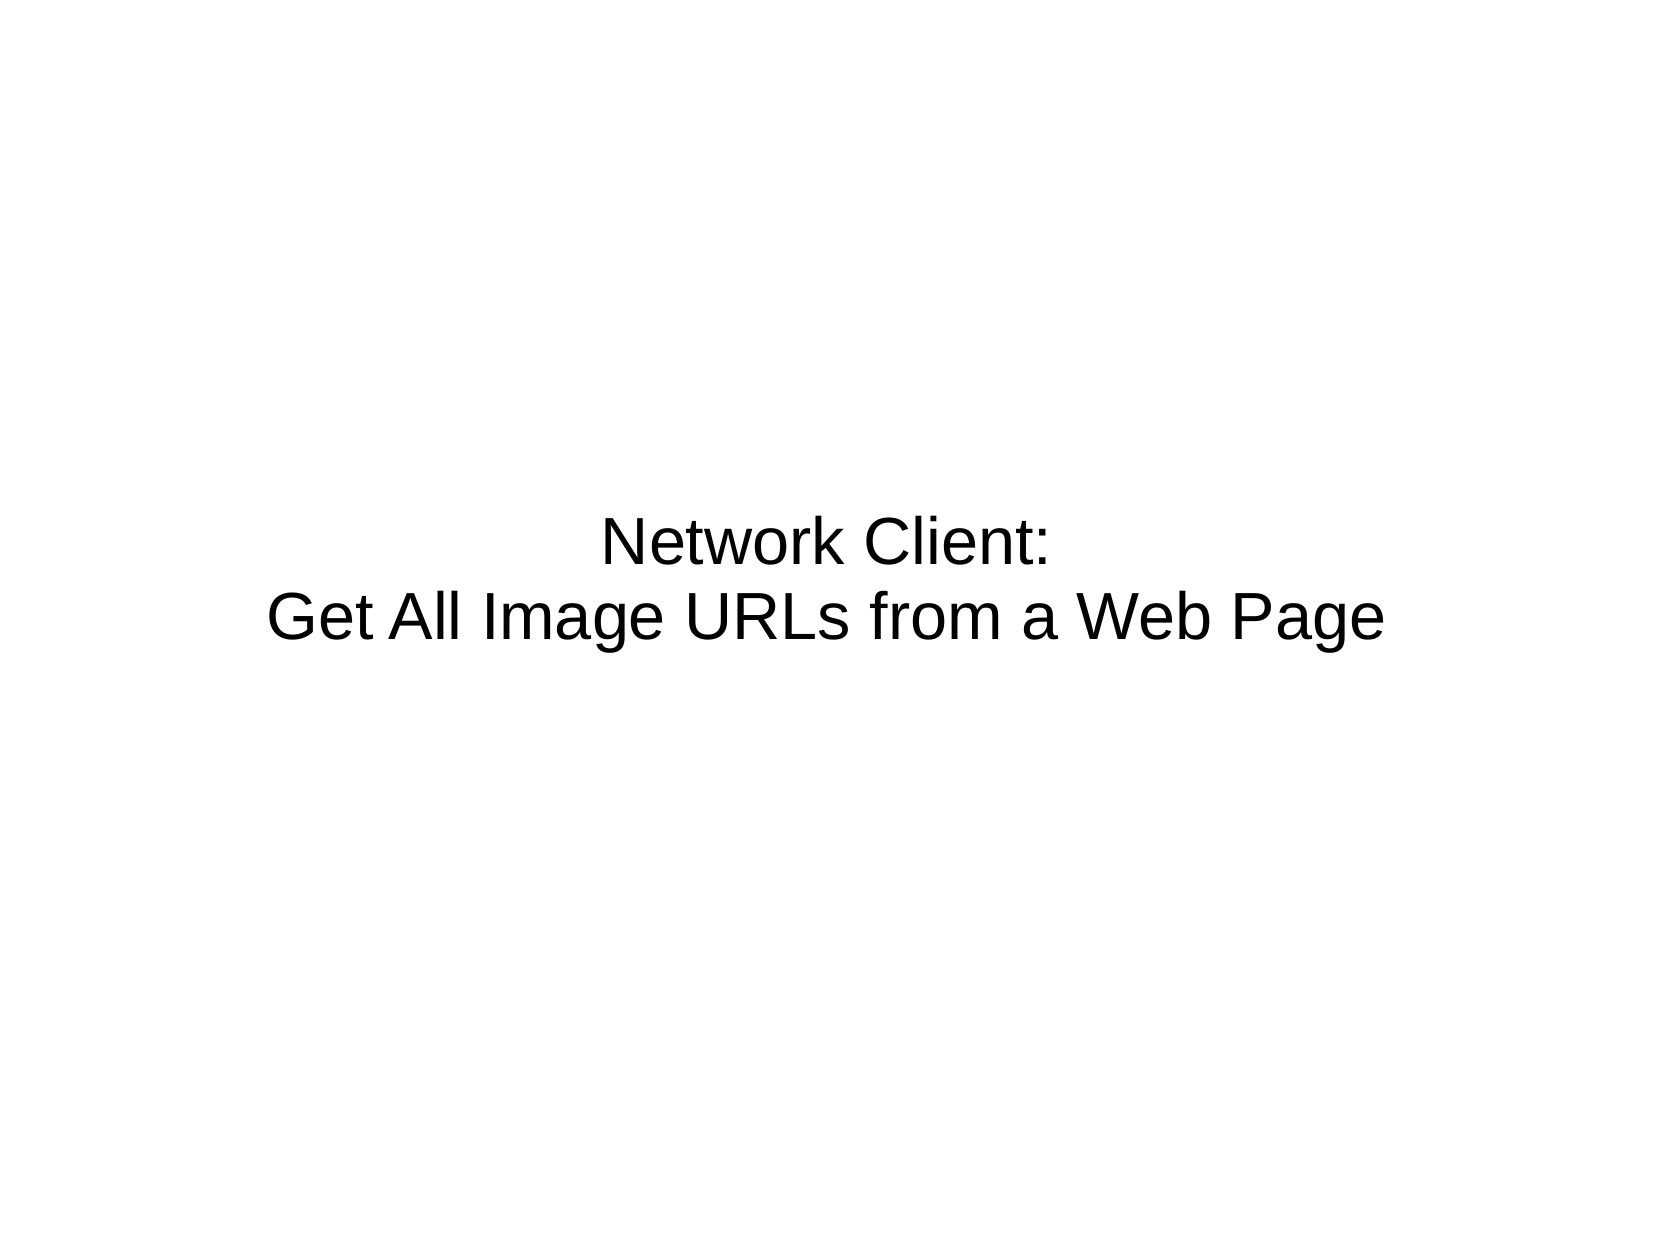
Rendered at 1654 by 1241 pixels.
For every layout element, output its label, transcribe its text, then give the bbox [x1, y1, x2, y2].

subtitle Network Client: Get All Image URLs from a Web Page [82, 49, 1571, 1109]
